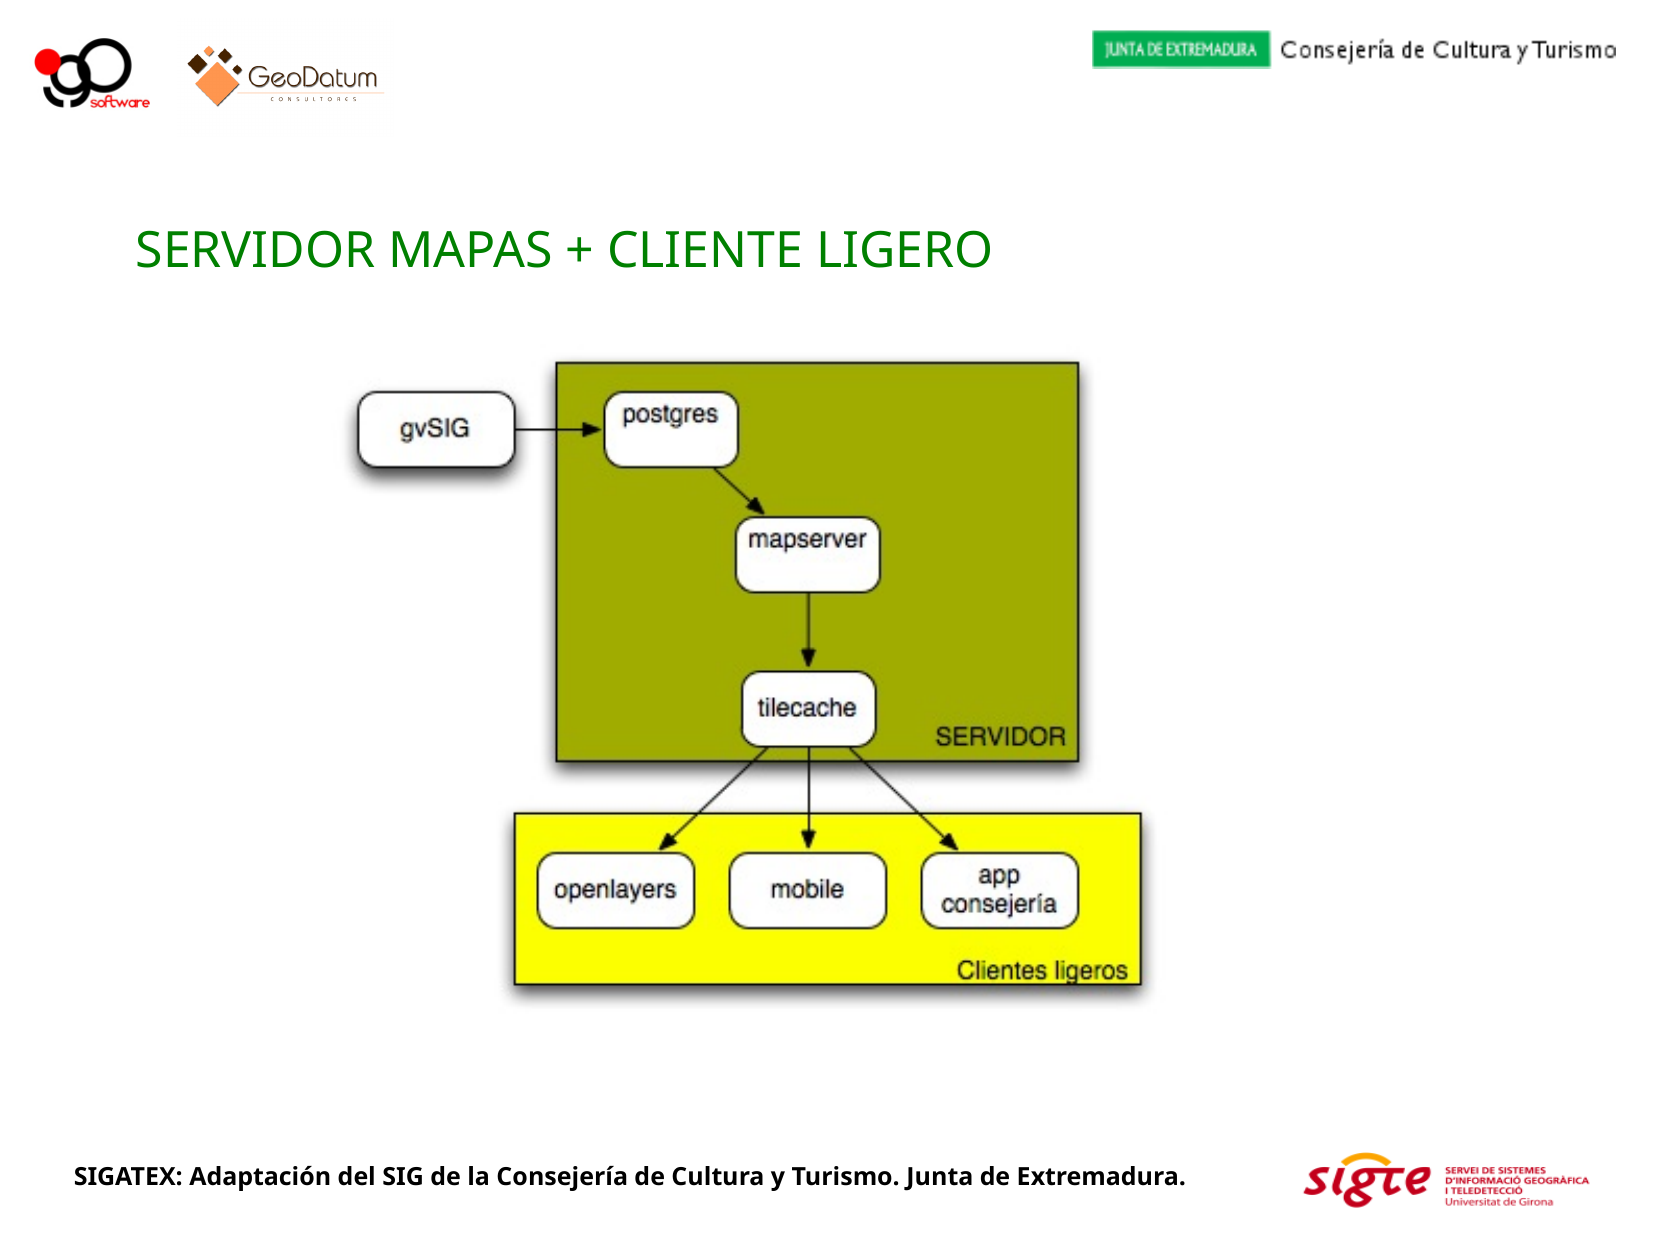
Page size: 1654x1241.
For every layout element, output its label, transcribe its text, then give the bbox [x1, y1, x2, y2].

picture [29, 30, 155, 119]
picture [316, 329, 1182, 1034]
text_box SIGATEX: Adaptación del SIG de la Consejería de Cultura y Turismo. Junta de Extremadura. [59, 1151, 1299, 1200]
picture [177, 18, 394, 137]
picture [1299, 1151, 1592, 1211]
picture [1092, 29, 1616, 70]
text_box SERVIDOR MAPAS + CLIENTE LIGERO [120, 206, 1272, 280]
